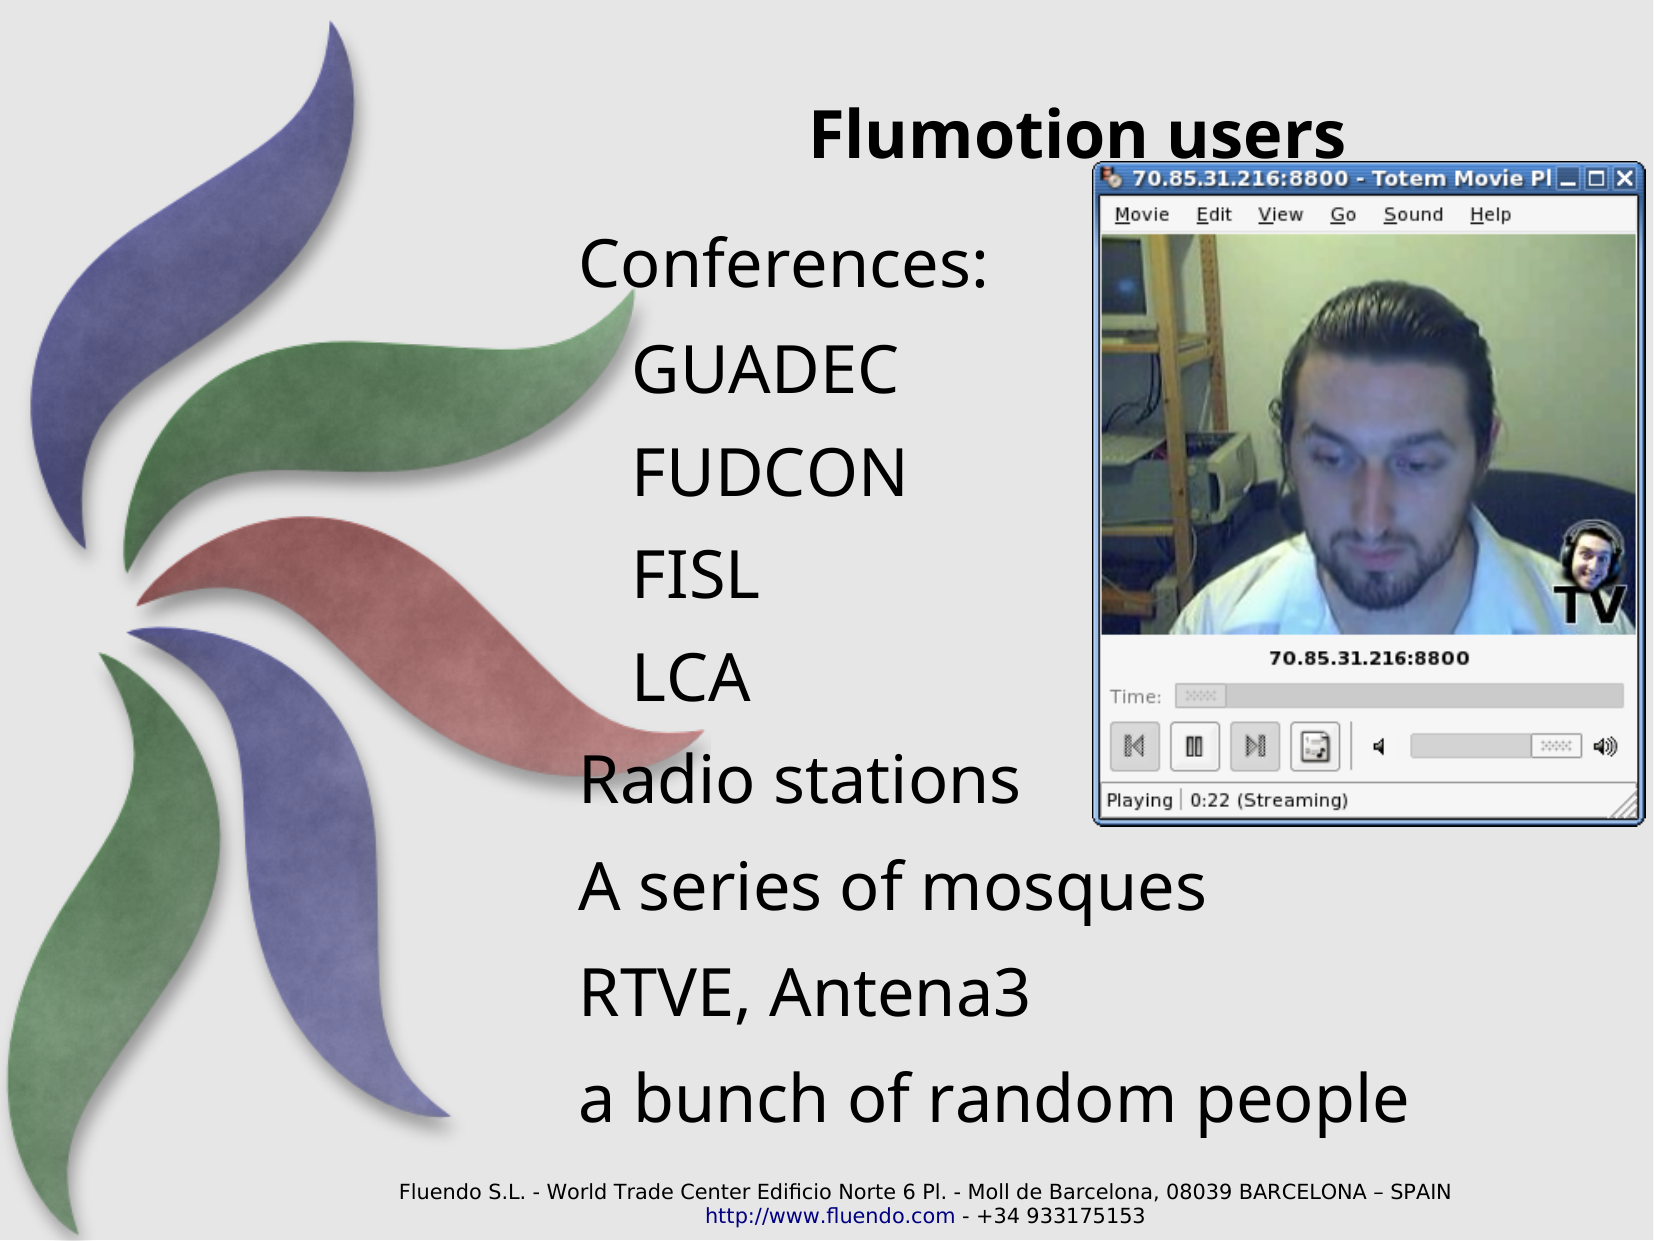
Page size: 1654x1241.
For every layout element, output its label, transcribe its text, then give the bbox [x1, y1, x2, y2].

picture [1092, 161, 1646, 827]
picture [0, 0, 711, 1241]
list Conferences: GUADEC FUDCON FISL LCA Radio stations A series of mosques RTVE, Antena3 a bunch of random people [560, 236, 1595, 1123]
title Flumotion users [560, 58, 1595, 207]
